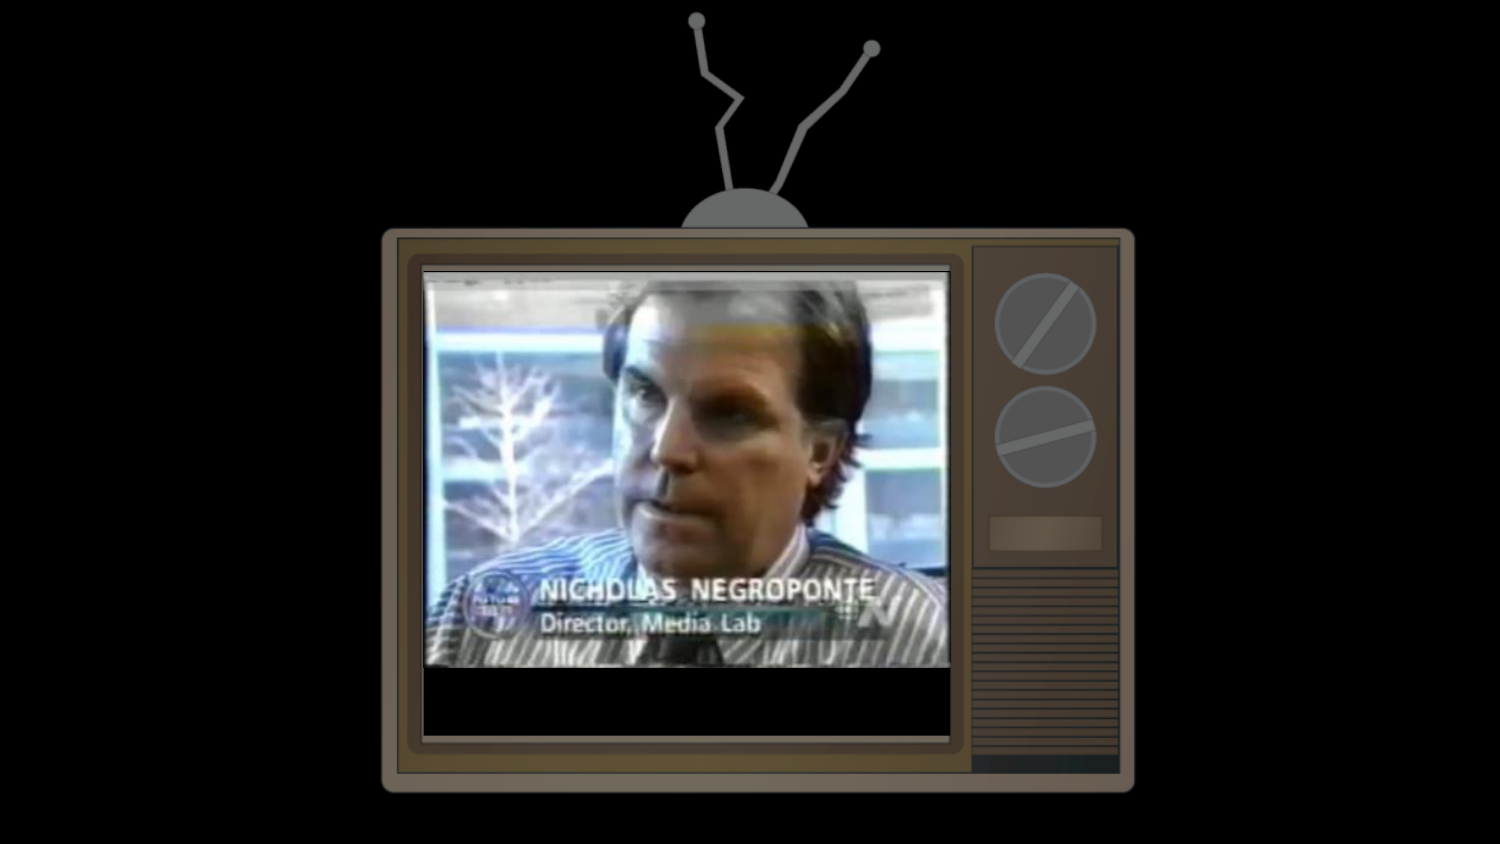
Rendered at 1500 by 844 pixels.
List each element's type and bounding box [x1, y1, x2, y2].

picture [186, 0, 1324, 844]
text_box [423, 668, 951, 736]
